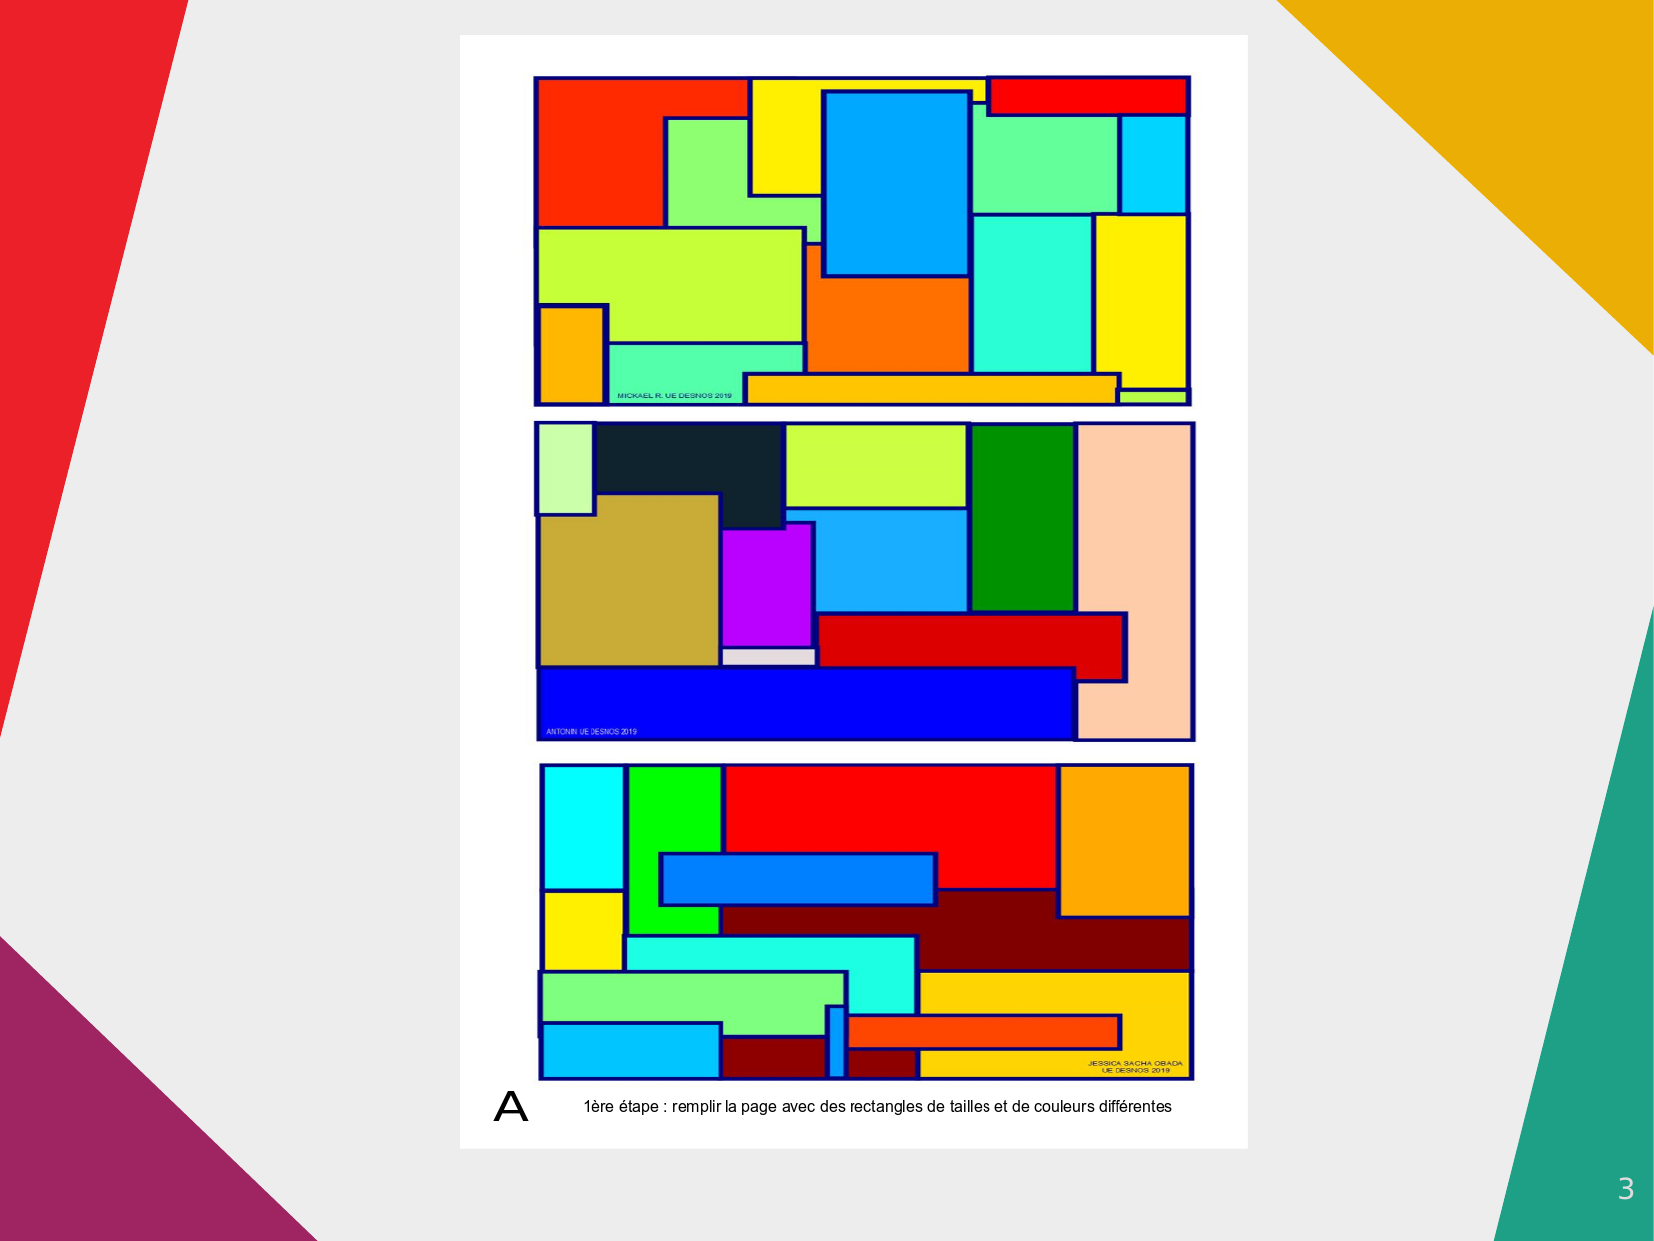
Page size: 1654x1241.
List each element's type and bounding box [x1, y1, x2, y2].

picture [460, 35, 1248, 1149]
